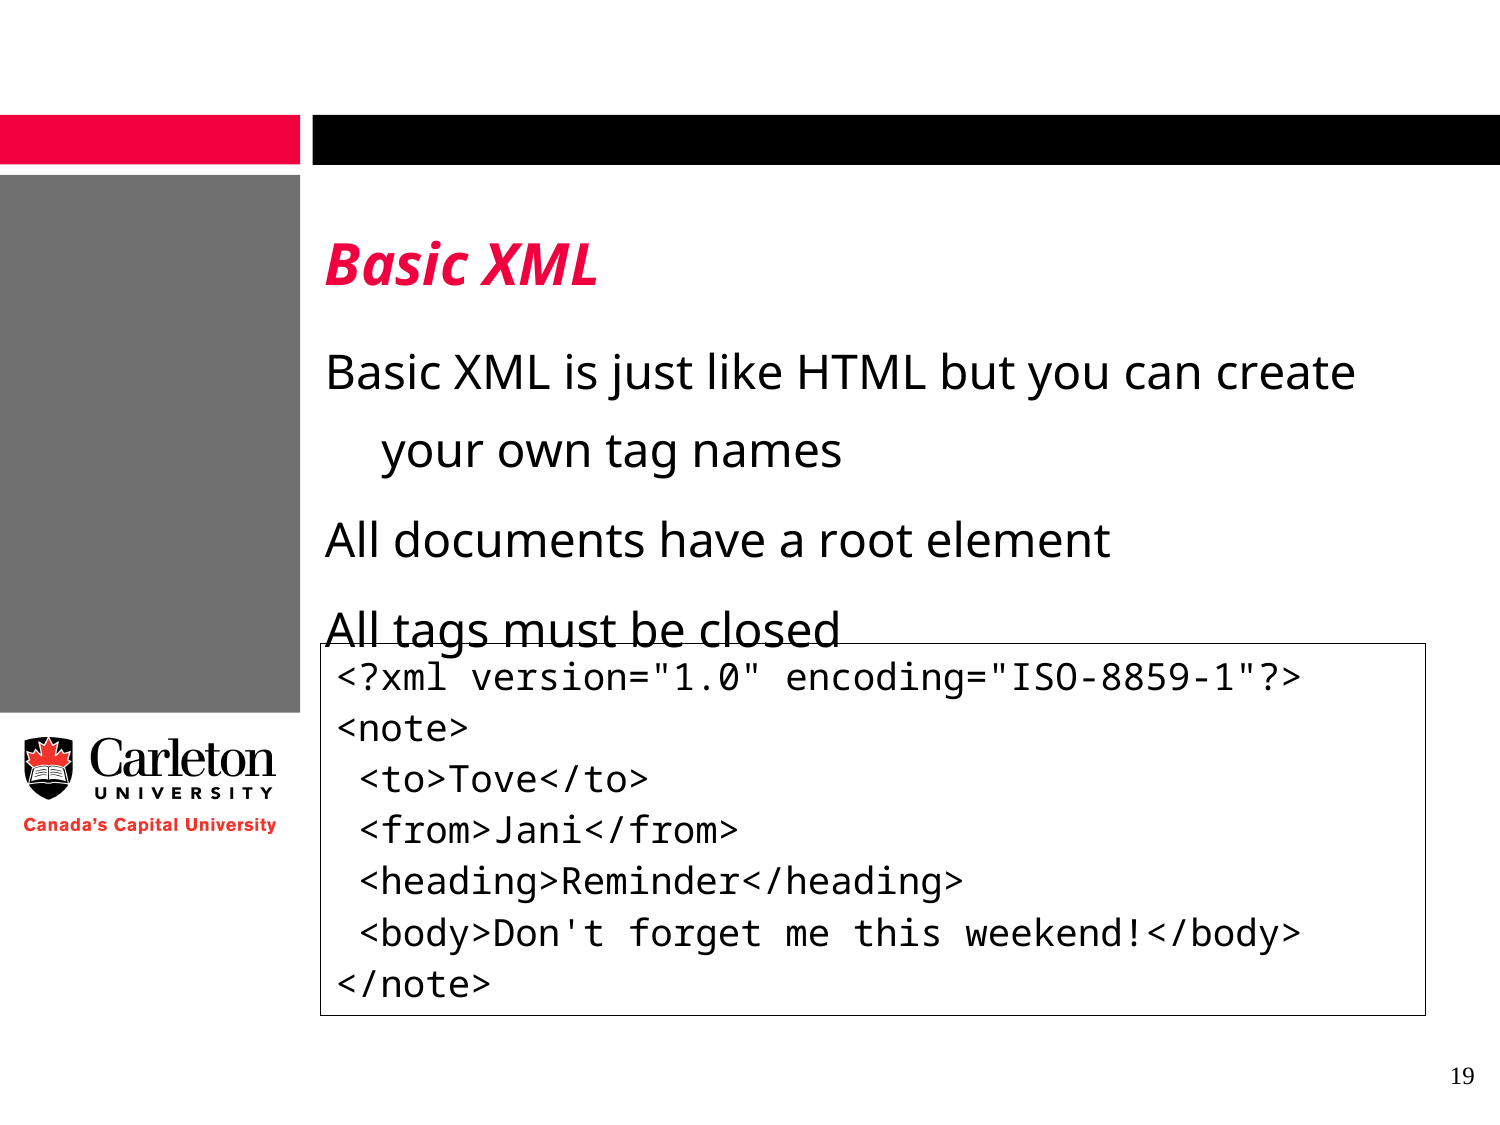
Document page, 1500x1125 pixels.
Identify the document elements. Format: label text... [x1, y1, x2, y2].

picture [24, 737, 276, 834]
list Basic XML is just like HTML but you can create your own tag names All documents have a root element All tags must be closed [324, 964, 1425, 1015]
text_box <?xml version="1.0" encoding="ISO-8859-1"?> <note> <to>Tove</to> <from>Jani</from> <heading>Reminder</heading> <body>Don't forget me this weekend!</body> </note> [320, 643, 1426, 964]
list Basic XML is just like HTML but you can create your own tag names All documents have a root element All tags must be closed [324, 324, 1450, 1036]
title Basic XML [324, 187, 1450, 324]
